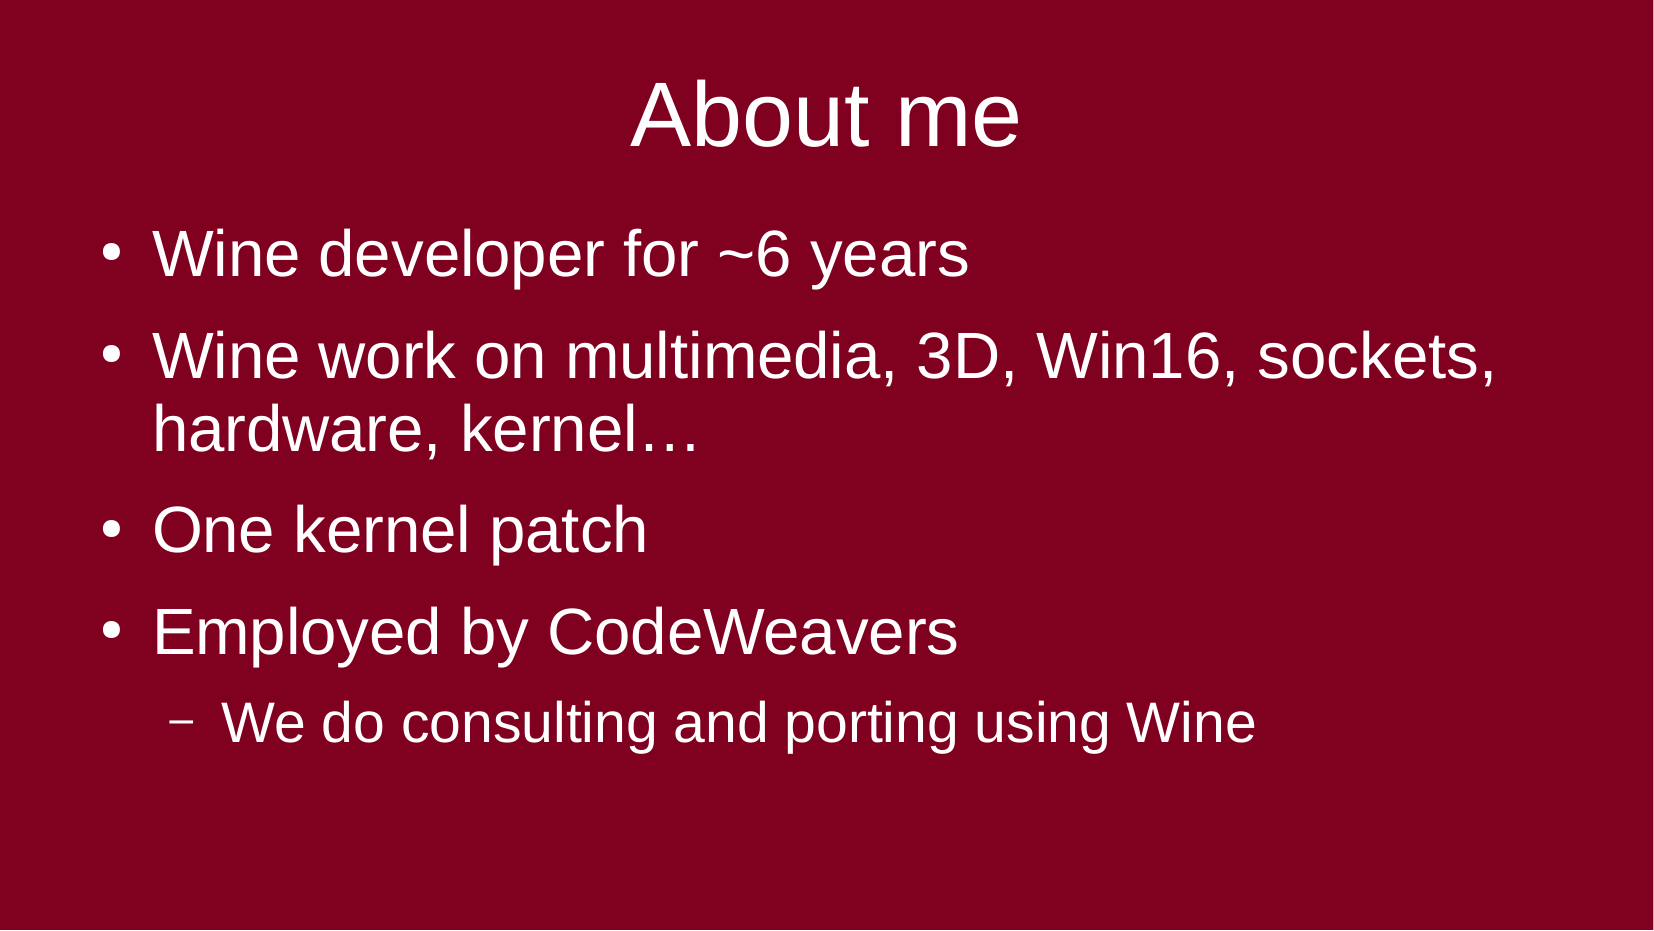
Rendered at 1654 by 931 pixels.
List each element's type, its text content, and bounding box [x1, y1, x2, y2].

list Wine developer for ~6 years Wine work on multimedia, 3D, Win16, sockets, hardware, kernel… One kernel patch Employed by CodeWeavers We do consulting and porting using Wine [82, 217, 1571, 758]
title About me [82, 37, 1571, 193]
